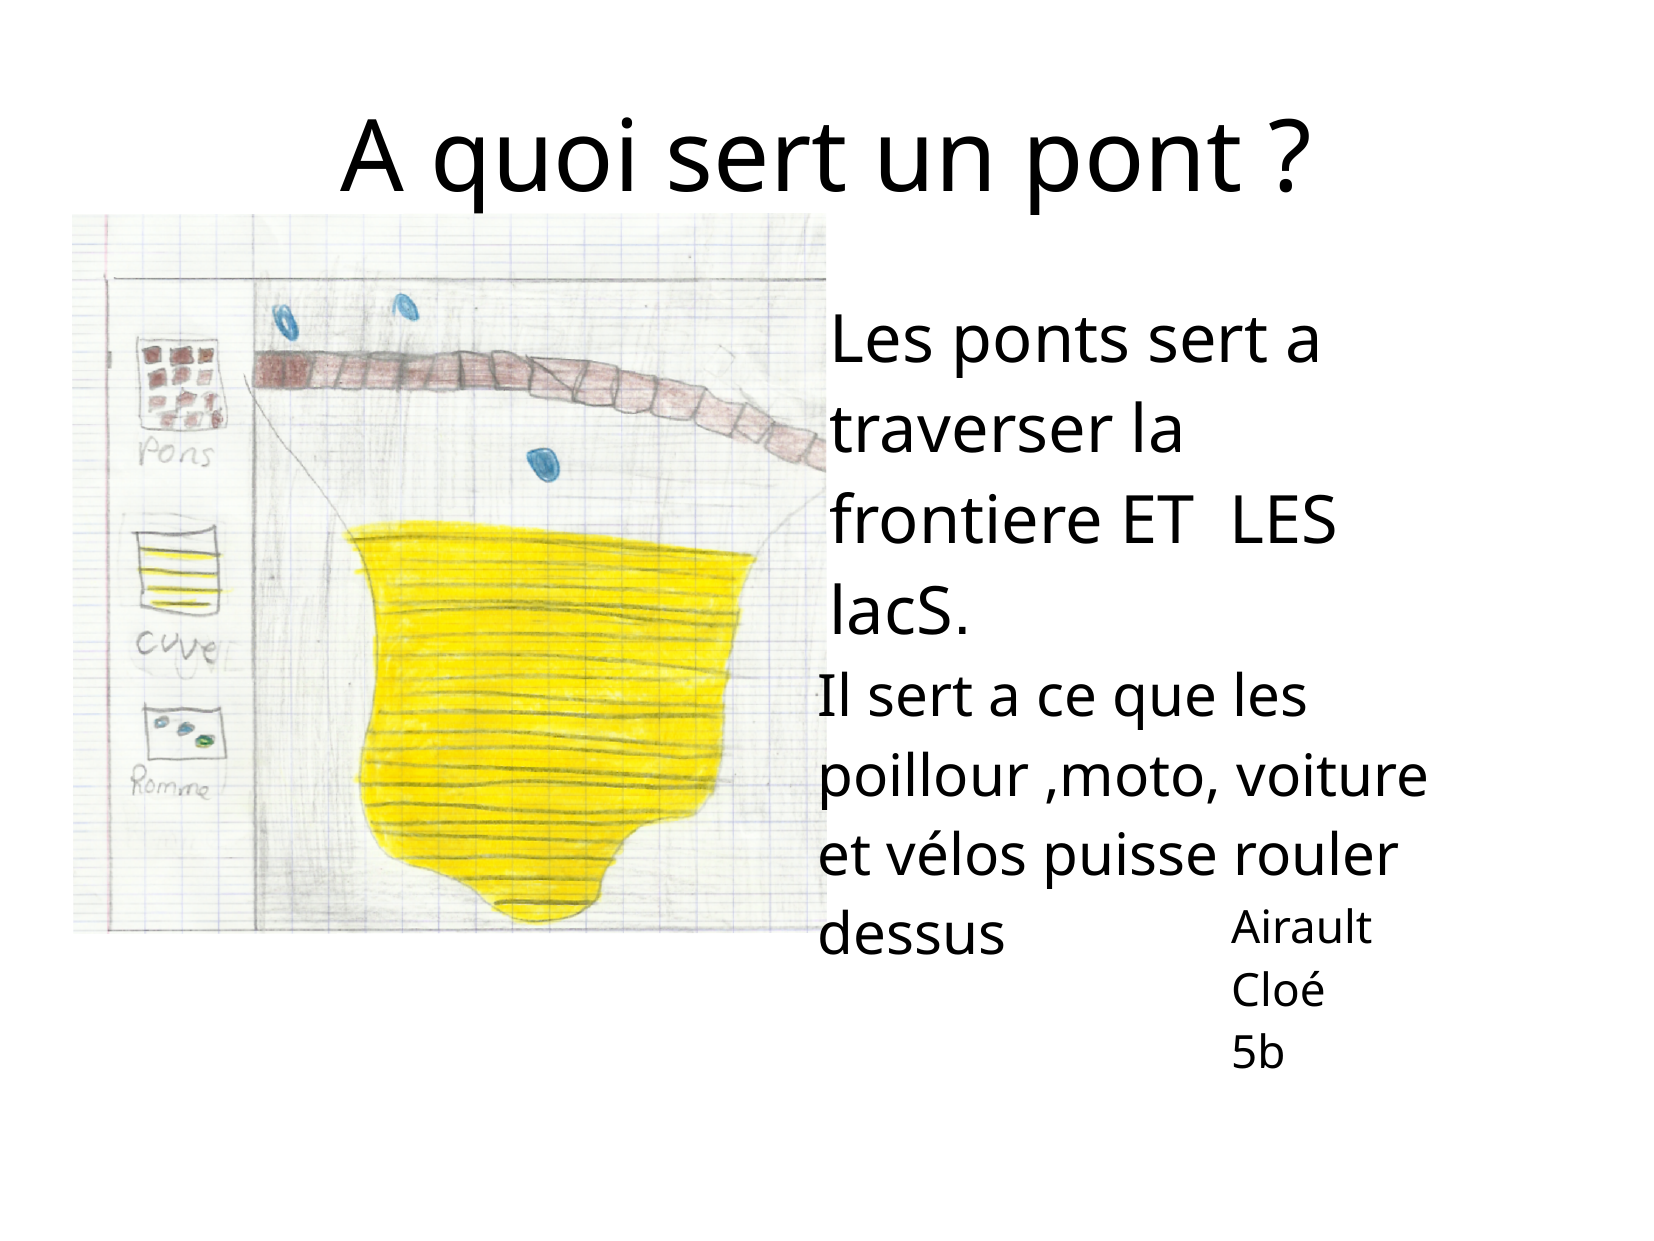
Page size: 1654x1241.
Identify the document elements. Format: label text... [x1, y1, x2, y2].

title A quoi sert un pont ? [82, 49, 1571, 257]
text_box Il sert a ce que les poillour ,moto, voiture et vélos puisse rouler dessus [803, 647, 1501, 1016]
text_box Les ponts sert a traverser la frontiere ET LES lacS. [814, 283, 1418, 647]
picture [71, 212, 826, 934]
text_box Airault Cloé 5b [1216, 887, 1524, 1056]
